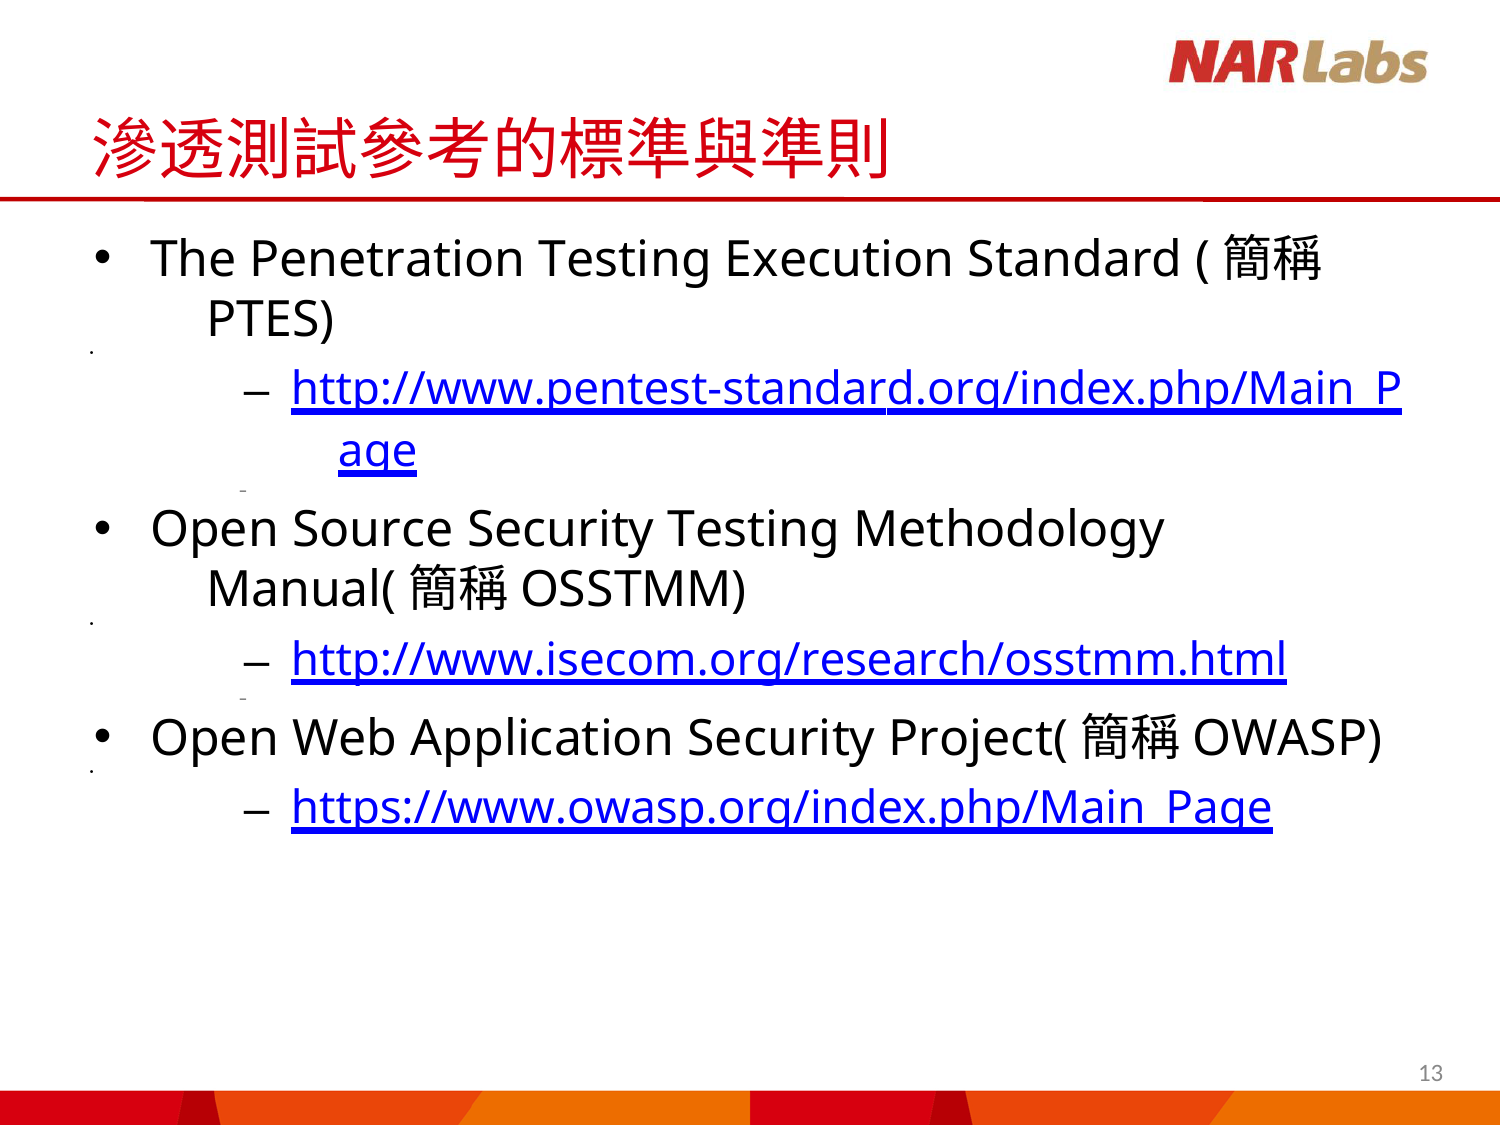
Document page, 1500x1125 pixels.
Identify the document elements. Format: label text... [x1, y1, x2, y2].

title 滲透測試參考的標準與準則 [89, 107, 1411, 189]
text_box 11 [1414, 1056, 1448, 1090]
text_box The Penetration Testing Execution Standard (簡稱PTES) http://www.pentest-standard.org/index.php/Main_Page Open Source Security Testing Methodology Manual(簡稱OSSTMM) http://www.isecom.org/research/osstmm.html Open Web Application Security Project(簡稱OWASP) https://www.owasp.org/index.php/Main_Page [89, 226, 1425, 690]
